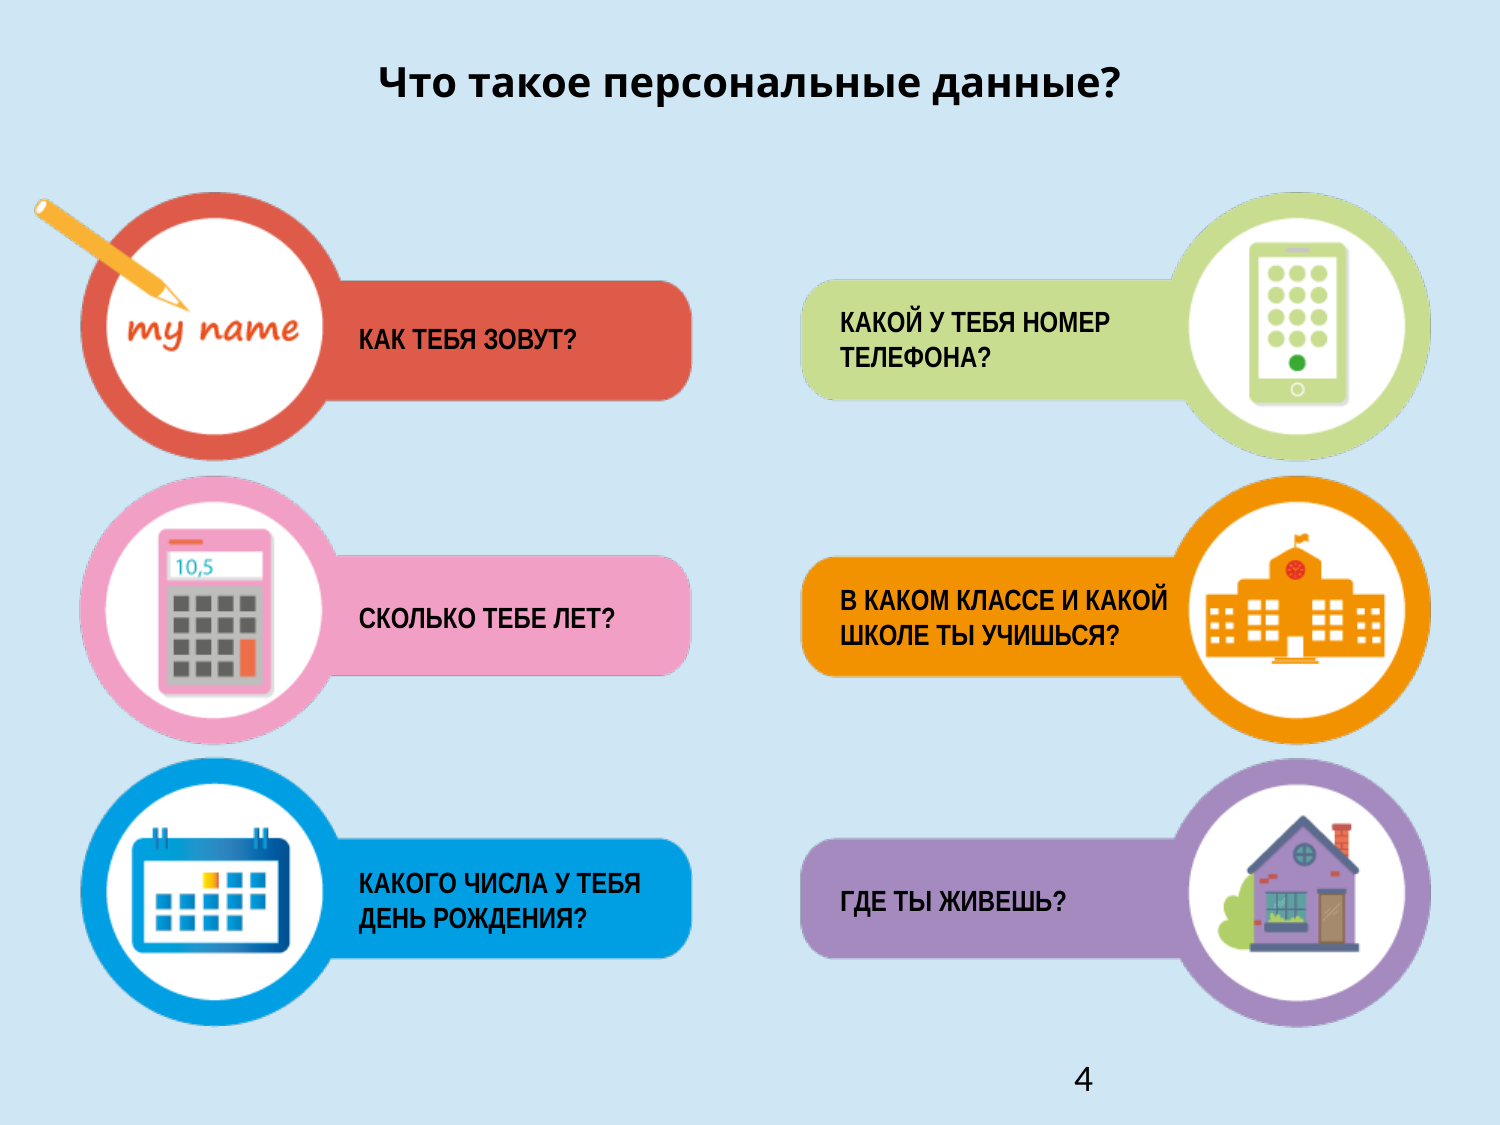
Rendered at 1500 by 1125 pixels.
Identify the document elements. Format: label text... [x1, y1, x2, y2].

slide_number <номер> [1059, 1047, 1397, 1107]
text_box КАК ТЕБЯ ЗОВУТ? [344, 313, 675, 364]
text_box СКОЛЬКО ТЕБЕ ЛЕТ? [344, 591, 675, 642]
text_box ГДЕ ТЫ ЖИВЕШЬ? [825, 874, 1202, 925]
text_box КАКОГО ЧИСЛА У ТЕБЯ ДЕНЬ РОЖДЕНИЯ? [344, 857, 675, 942]
picture [0, 146, 1500, 1047]
text_box В КАКОМ КЛАССЕ И КАКОЙ ШКОЛЕ ТЫ УЧИШЬСЯ? [825, 574, 1202, 659]
text_box КАКОЙ У ТЕБЯ НОМЕР ТЕЛЕФОНА? [825, 295, 1156, 381]
text_box Что такое персональные данные? [0, 48, 1500, 114]
